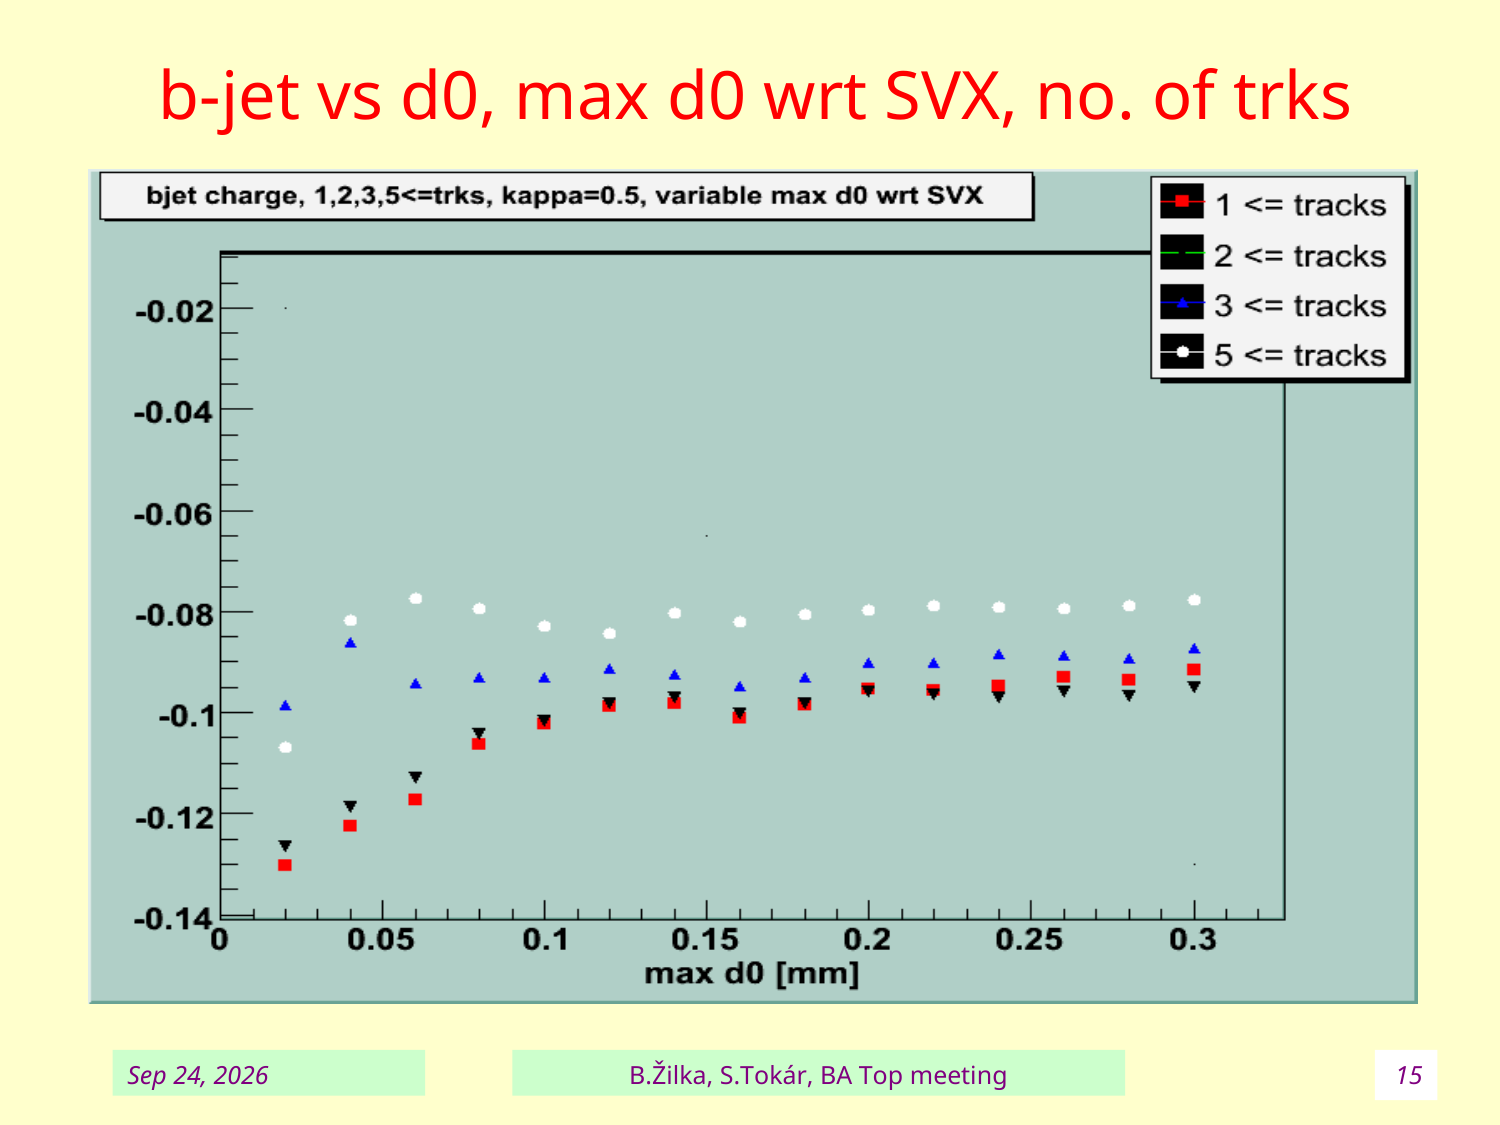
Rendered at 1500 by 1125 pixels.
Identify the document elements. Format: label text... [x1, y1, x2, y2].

title b-jet vs d0, max d0 wrt SVX, no. of trks [75, 24, 1438, 163]
picture [88, 169, 1418, 1004]
